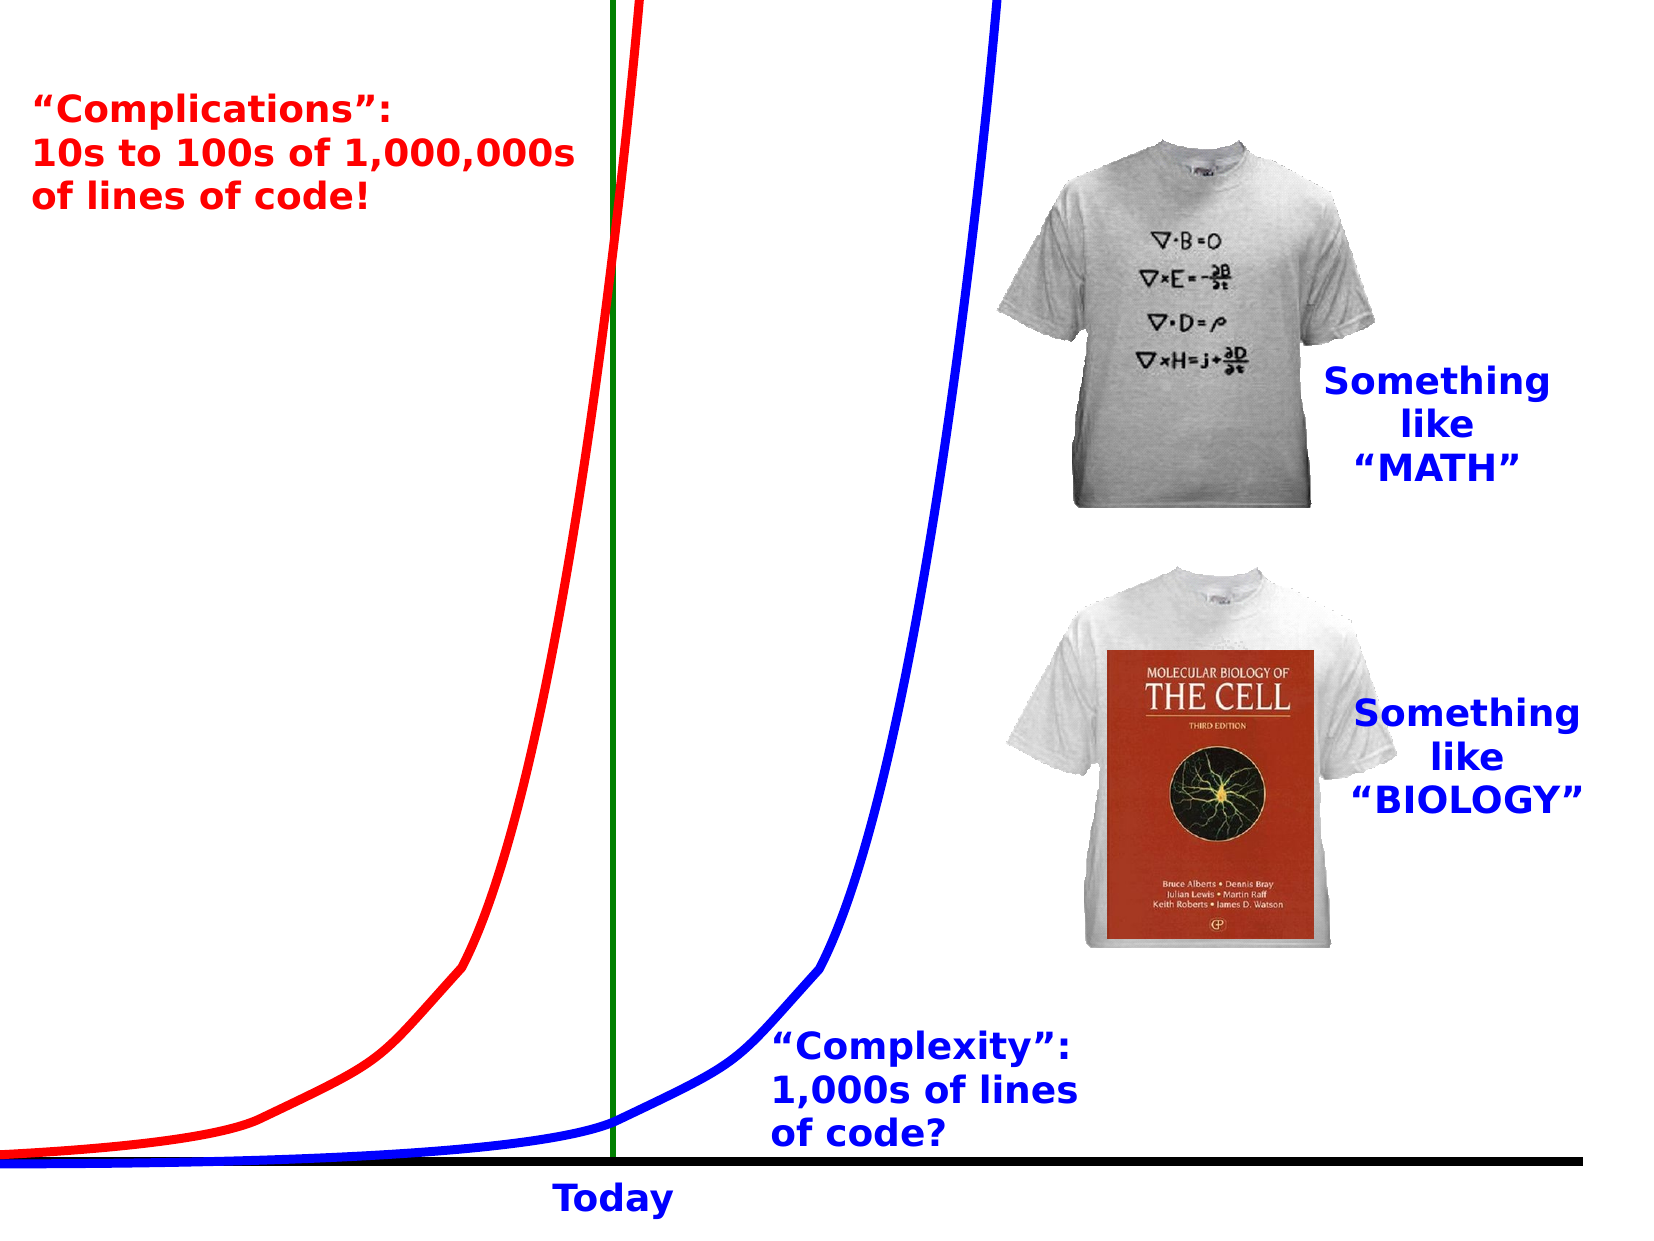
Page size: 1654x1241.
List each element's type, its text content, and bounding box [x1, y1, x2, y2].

text_box Today [537, 1168, 707, 1228]
text_box “Complexity”: 1,000s of lines of code? [755, 1017, 1124, 1164]
text_box Something like “MATH” [1306, 352, 1568, 498]
text_box Something like “BIOLOGY” [1330, 684, 1604, 830]
text_box “Complications”: 10s to 100s of 1,000,000s of lines of code! [16, 80, 603, 226]
picture [1005, 566, 1397, 948]
picture [996, 139, 1375, 508]
